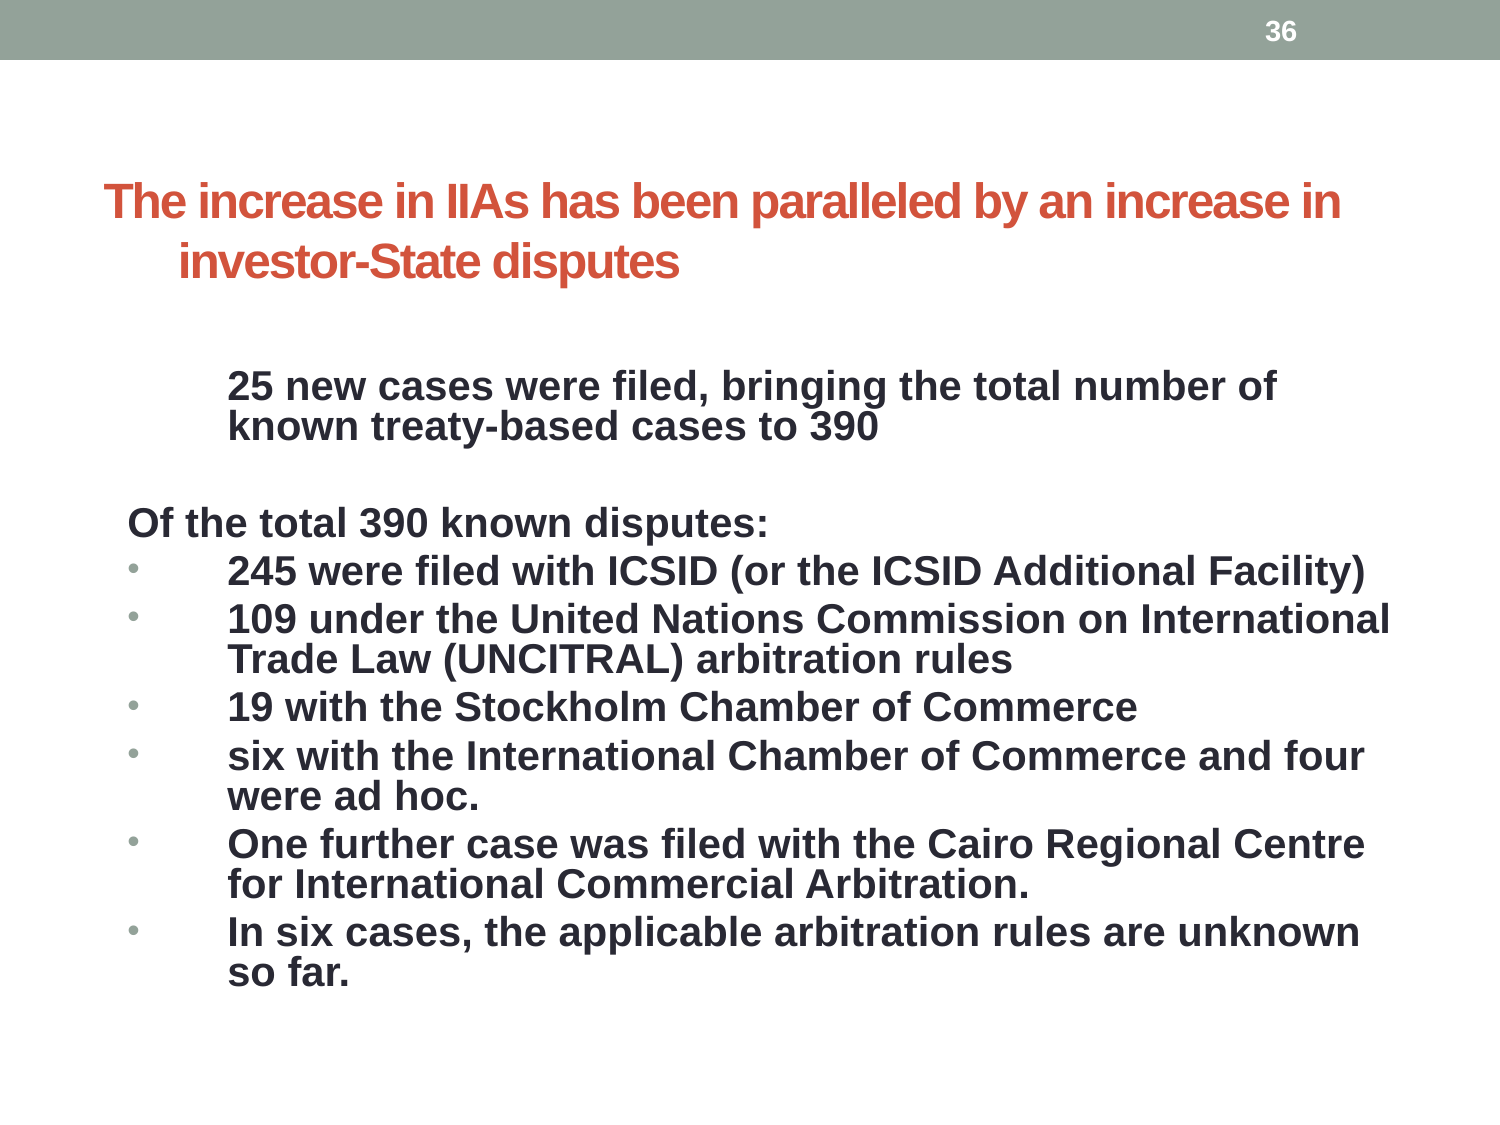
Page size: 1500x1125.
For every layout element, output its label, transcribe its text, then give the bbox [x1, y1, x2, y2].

list 25 new cases were filed, bringing the total number of known treaty-based cases to 390 Of the total 390 known disputes: 245 were filed with ICSID (or the ICSID Additional Facility) 109 under the United Nations Commission on International Trade Law (UNCITRAL) arbitration rules 19 with the Stockholm Chamber of Commerce six with the International Chamber of Commerce and four were ad hoc. One further case was filed with the Cairo Regional Centre for International Commercial Arbitration. In six cases, the applicable arbitration rules are unknown so far. [112, 302, 1424, 1071]
title The increase in IIAs has been paralleled by an increase in investor-State disputes [88, 160, 1447, 356]
slide_number <編號> [1250, 3, 1425, 57]
